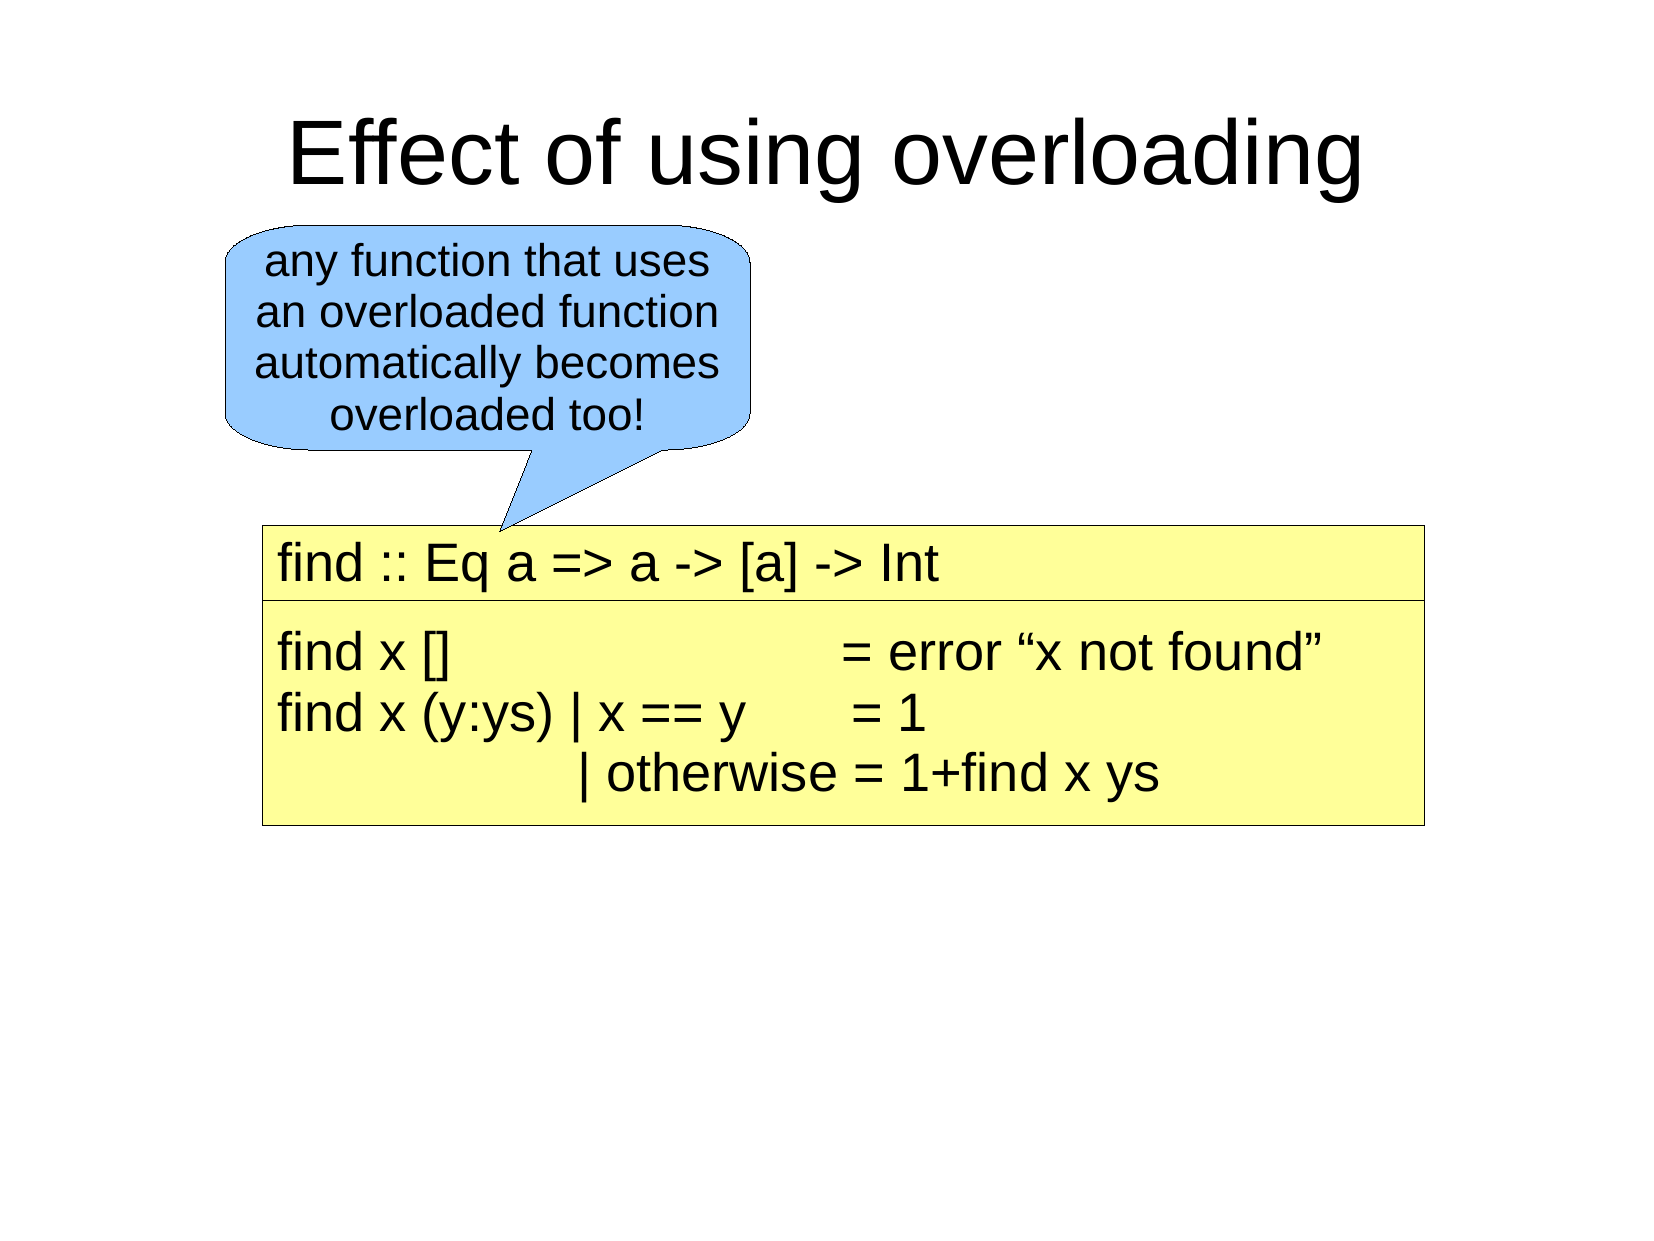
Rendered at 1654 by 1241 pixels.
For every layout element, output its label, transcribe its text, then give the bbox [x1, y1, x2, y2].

text_box find :: Eq a => a -> [a] -> Int [262, 525, 1425, 601]
text_box find x [] = error “x not found” find x (y:ys) | x == y = 1 | otherwise = 1+find x ys [262, 601, 1425, 826]
title Effect of using overloading [82, 56, 1571, 250]
text_box any function that uses an overloaded function automatically becomes overloaded too! [225, 225, 751, 532]
